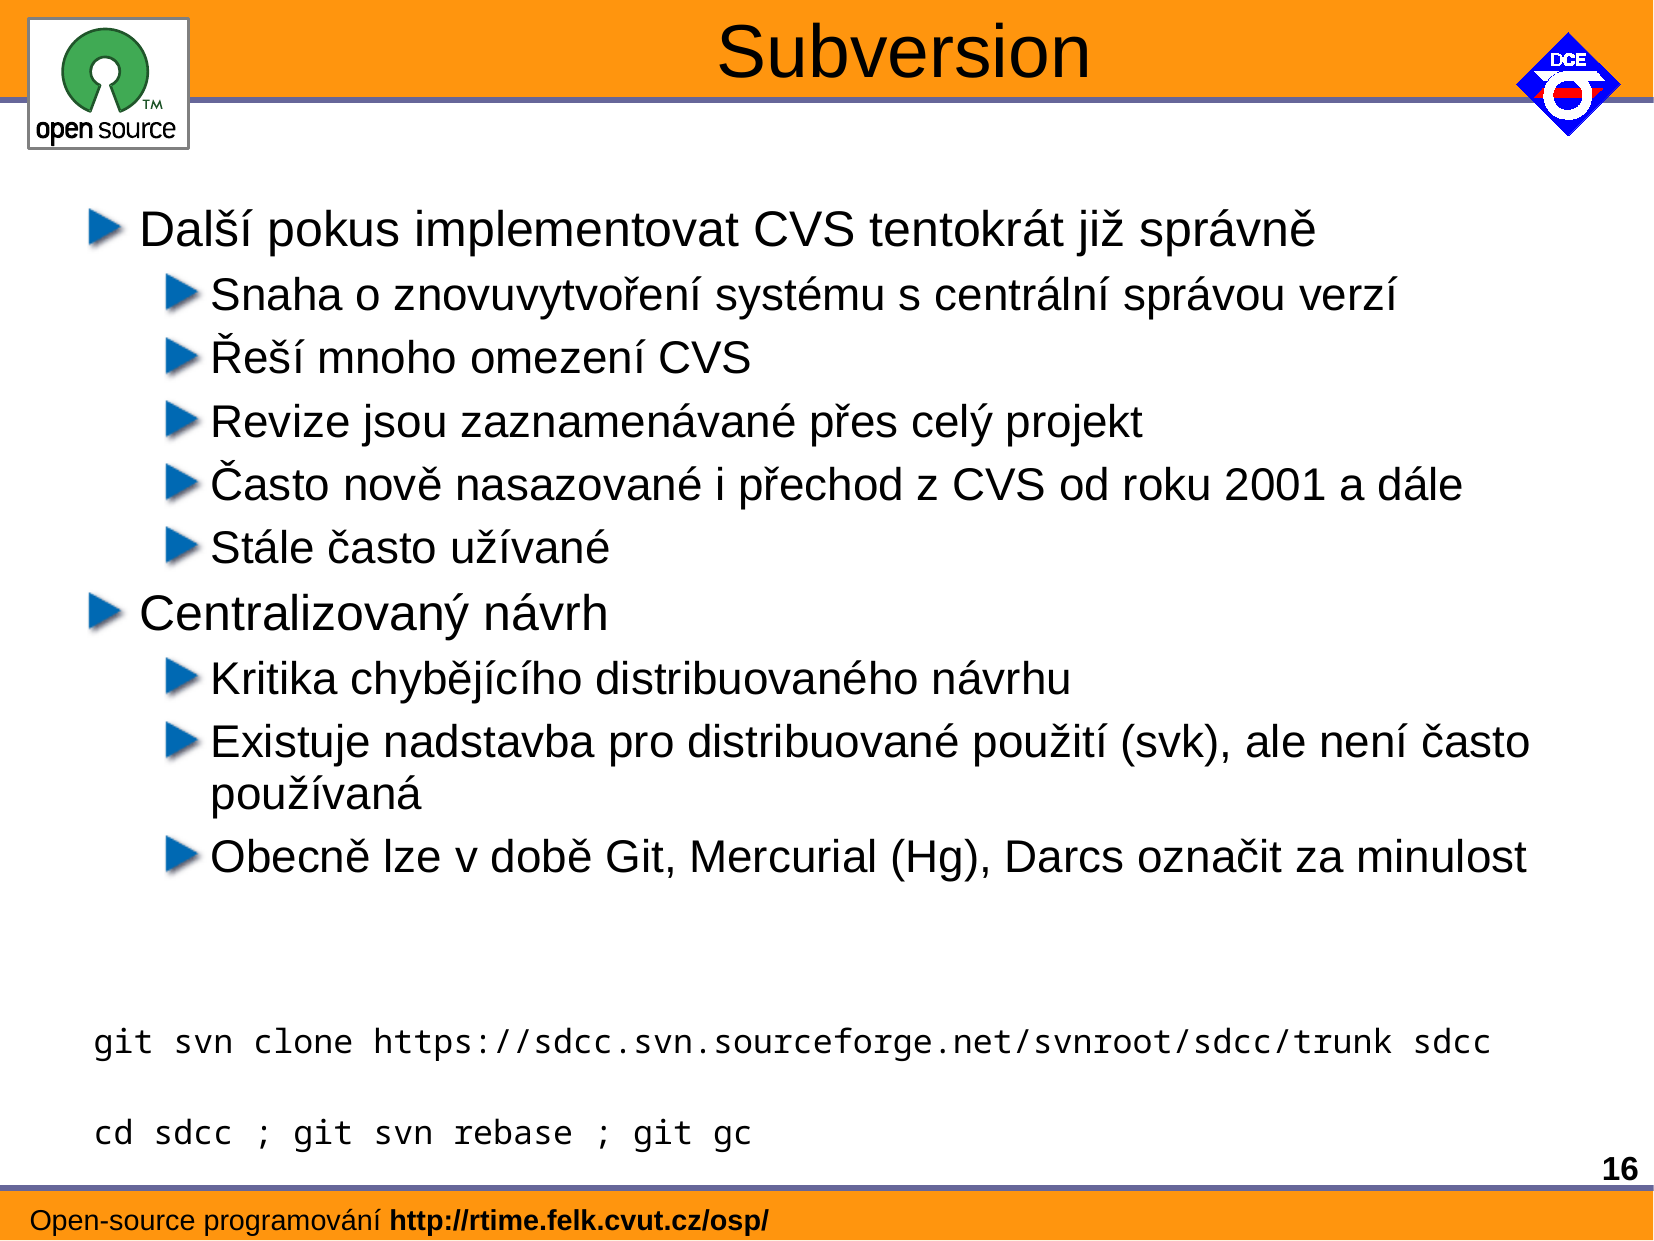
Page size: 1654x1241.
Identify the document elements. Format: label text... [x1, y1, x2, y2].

list Další pokus implementovat CVS tentokrát již správně Snaha o znovuvytvoření systému s centrální správou verzí Řeší mnoho omezení CVS Revize jsou zaznamenávané přes celý projekt Často nově nasazované i přechod z CVS od roku 2001 a dále Stále často užívané Centralizovaný návrh Kritika chybějícího distribuovaného návrhu Existuje nadstavba pro distribuované použití (svk), ale není často používaná Obecně lze v době Git, Mercurial (Hg), Darcs označit za minulost [68, 201, 1592, 1106]
text_box git svn clone https://sdcc.svn.sourceforge.net/svnroot/sdcc/trunk sdcc cd sdcc ; git svn rebase ; git gc [87, 1012, 1613, 1175]
title Subversion [178, 4, 1631, 98]
